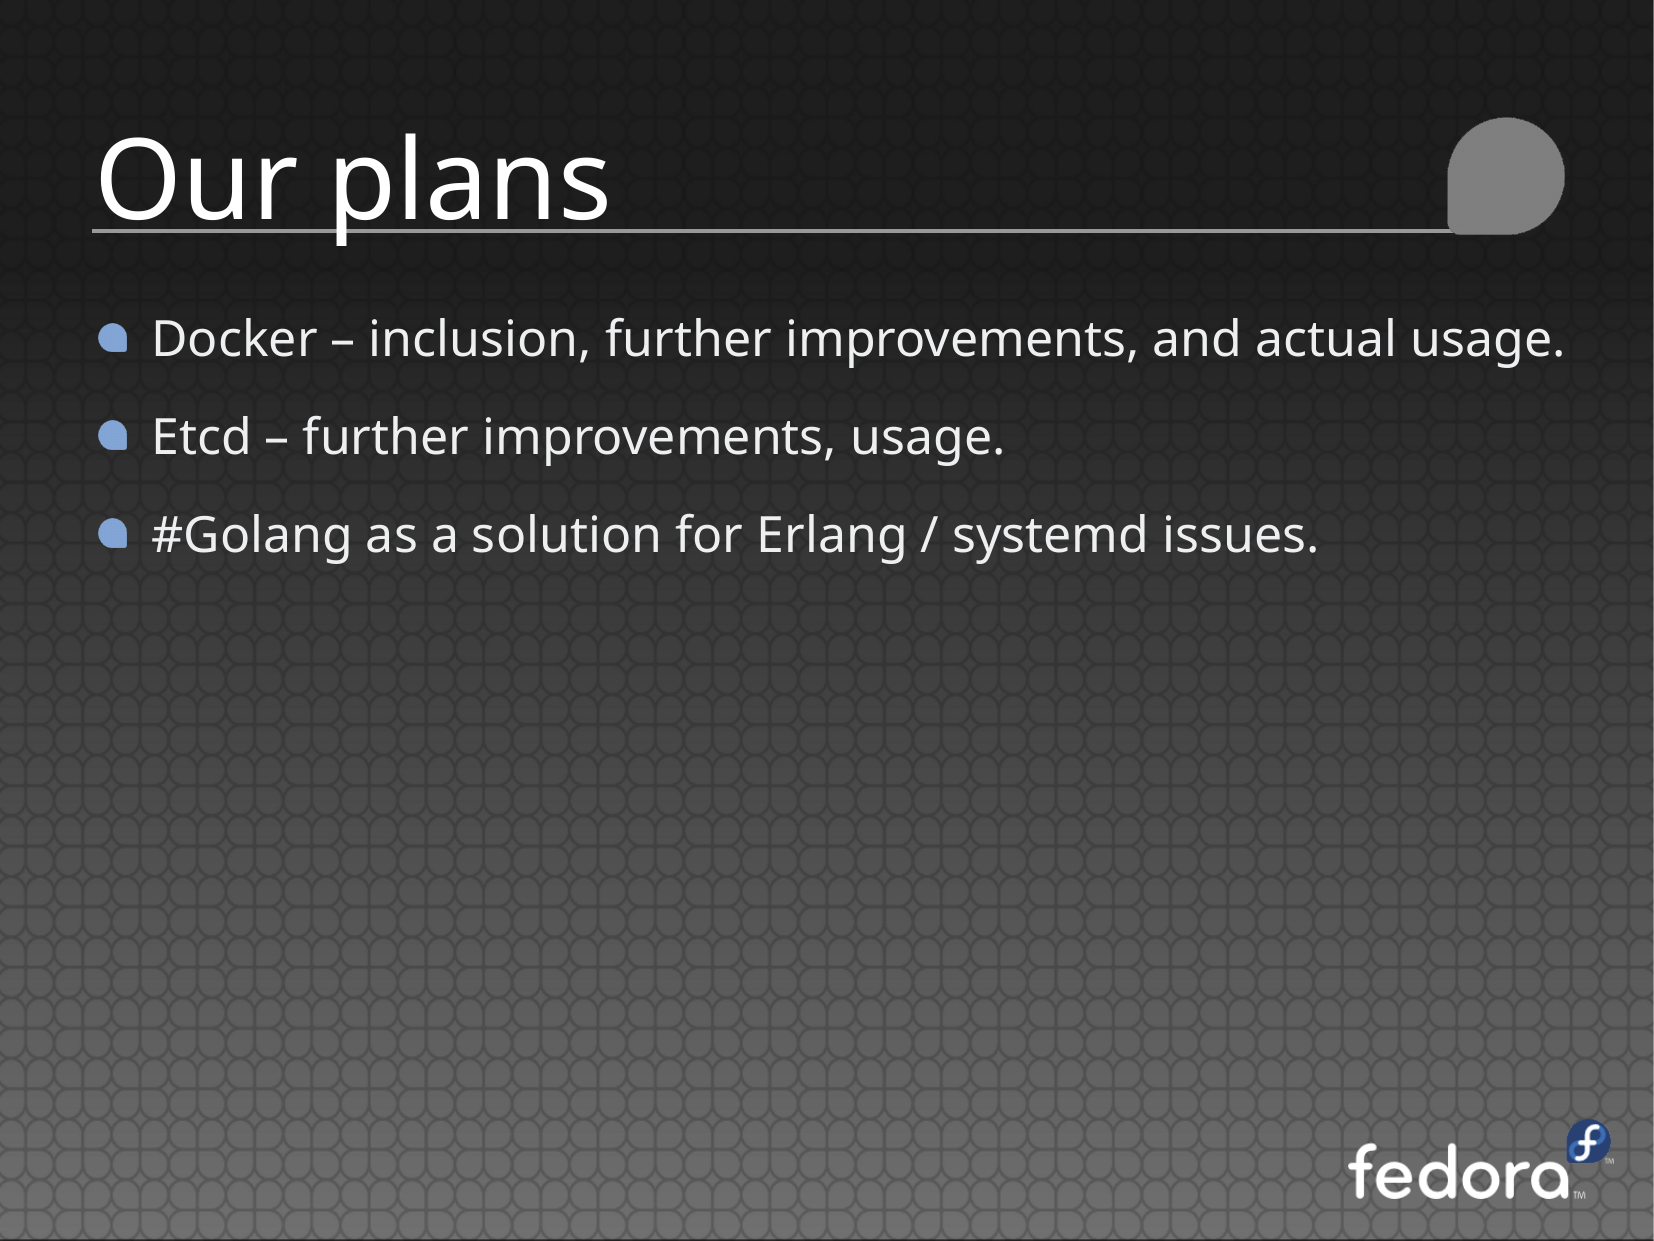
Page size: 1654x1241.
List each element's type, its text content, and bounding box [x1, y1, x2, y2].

list Docker – inclusion, further improvements, and actual usage. Etcd – further improvements, usage. #Golang as a solution for Erlang / systemd issues. [80, 303, 1569, 1107]
title Our plans [94, 100, 1426, 251]
picture [0, 0, 1654, 1241]
